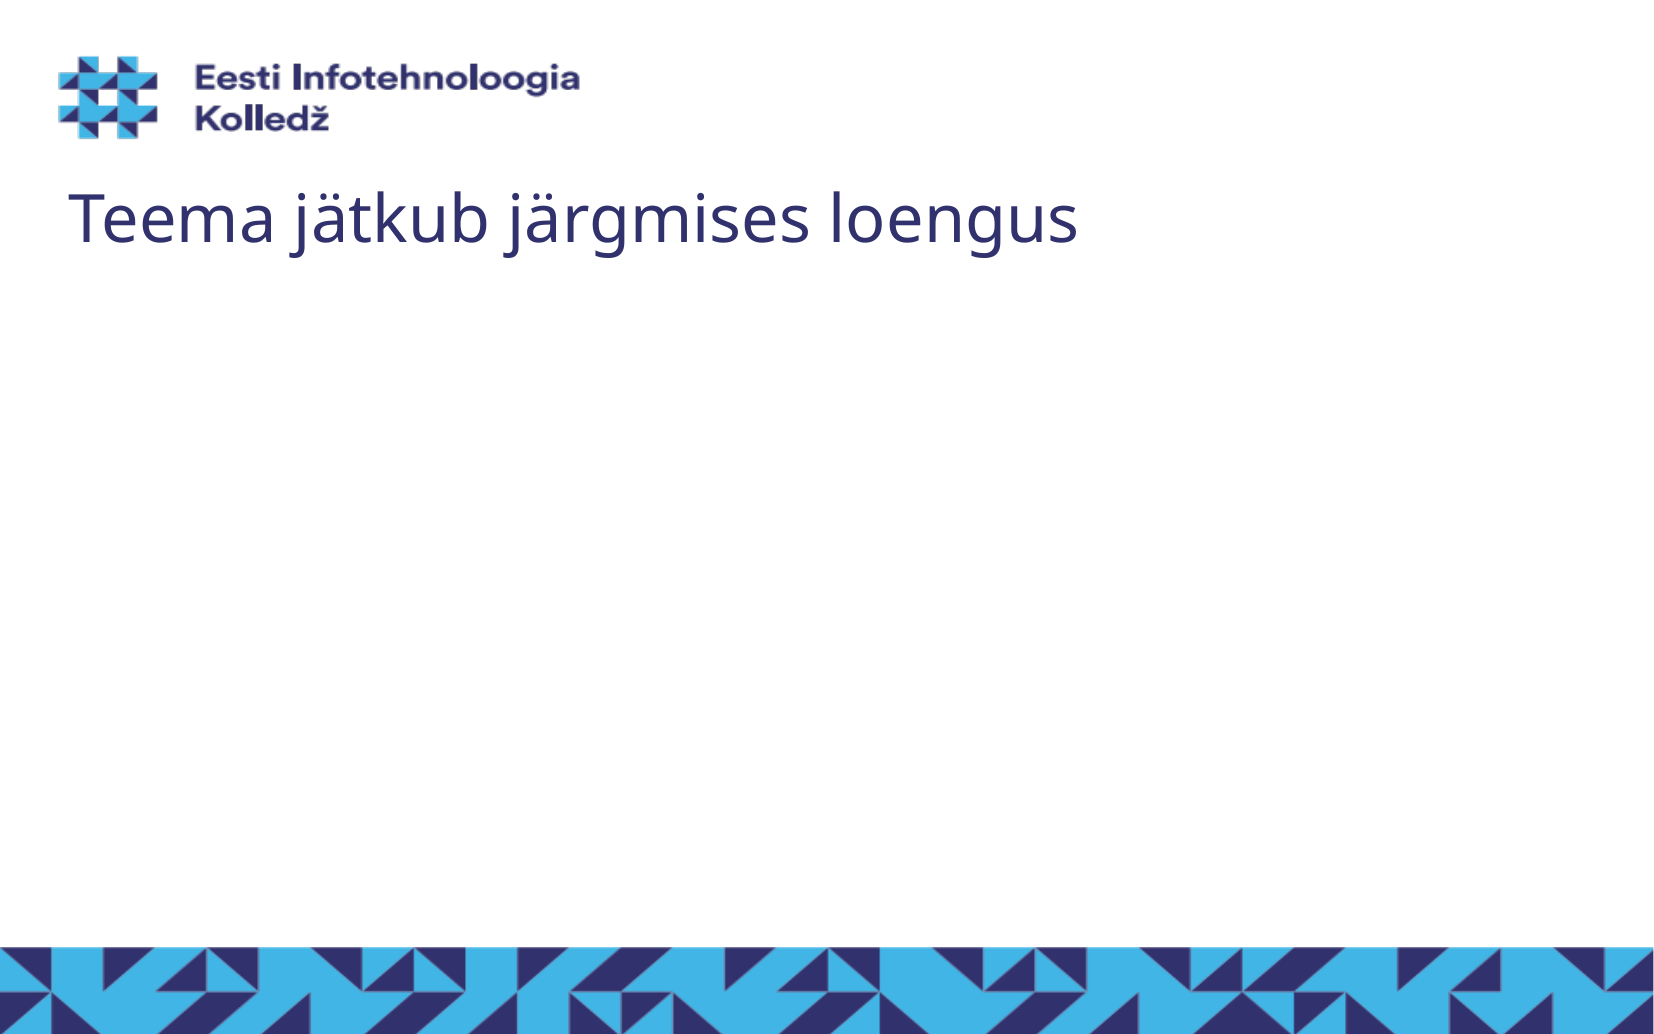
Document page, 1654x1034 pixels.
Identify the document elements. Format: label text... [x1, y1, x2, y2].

title Teema jätkub järgmises loengus [68, 147, 1536, 286]
